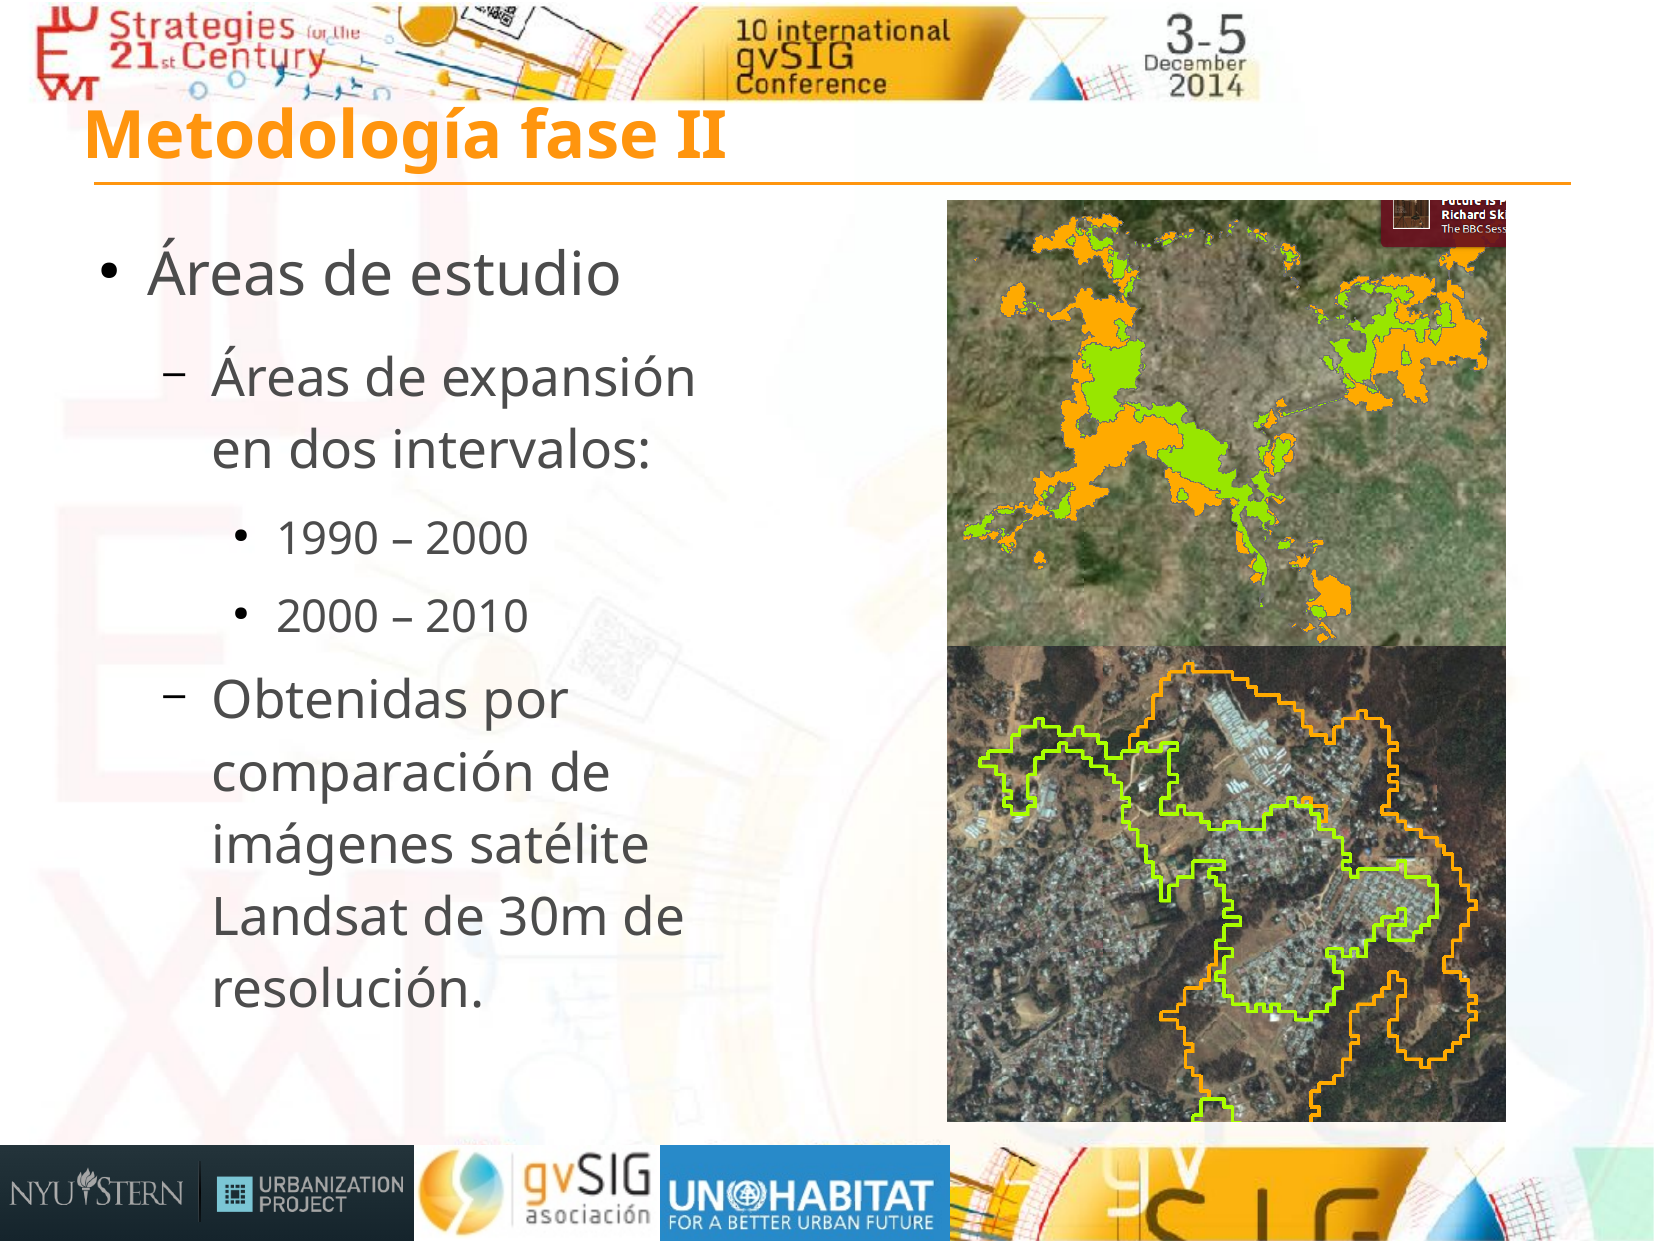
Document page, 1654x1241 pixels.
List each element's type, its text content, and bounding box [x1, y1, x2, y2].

picture [0, 2, 1654, 1241]
list Áreas de estudio Áreas de expansión en dos intervalos: 1990 – 2000 2000 – 2010 Obtenidas por comparación de imágenes satélite Landsat de 30m de resolución. [82, 230, 739, 1034]
title Metodología fase II [82, 88, 1571, 178]
